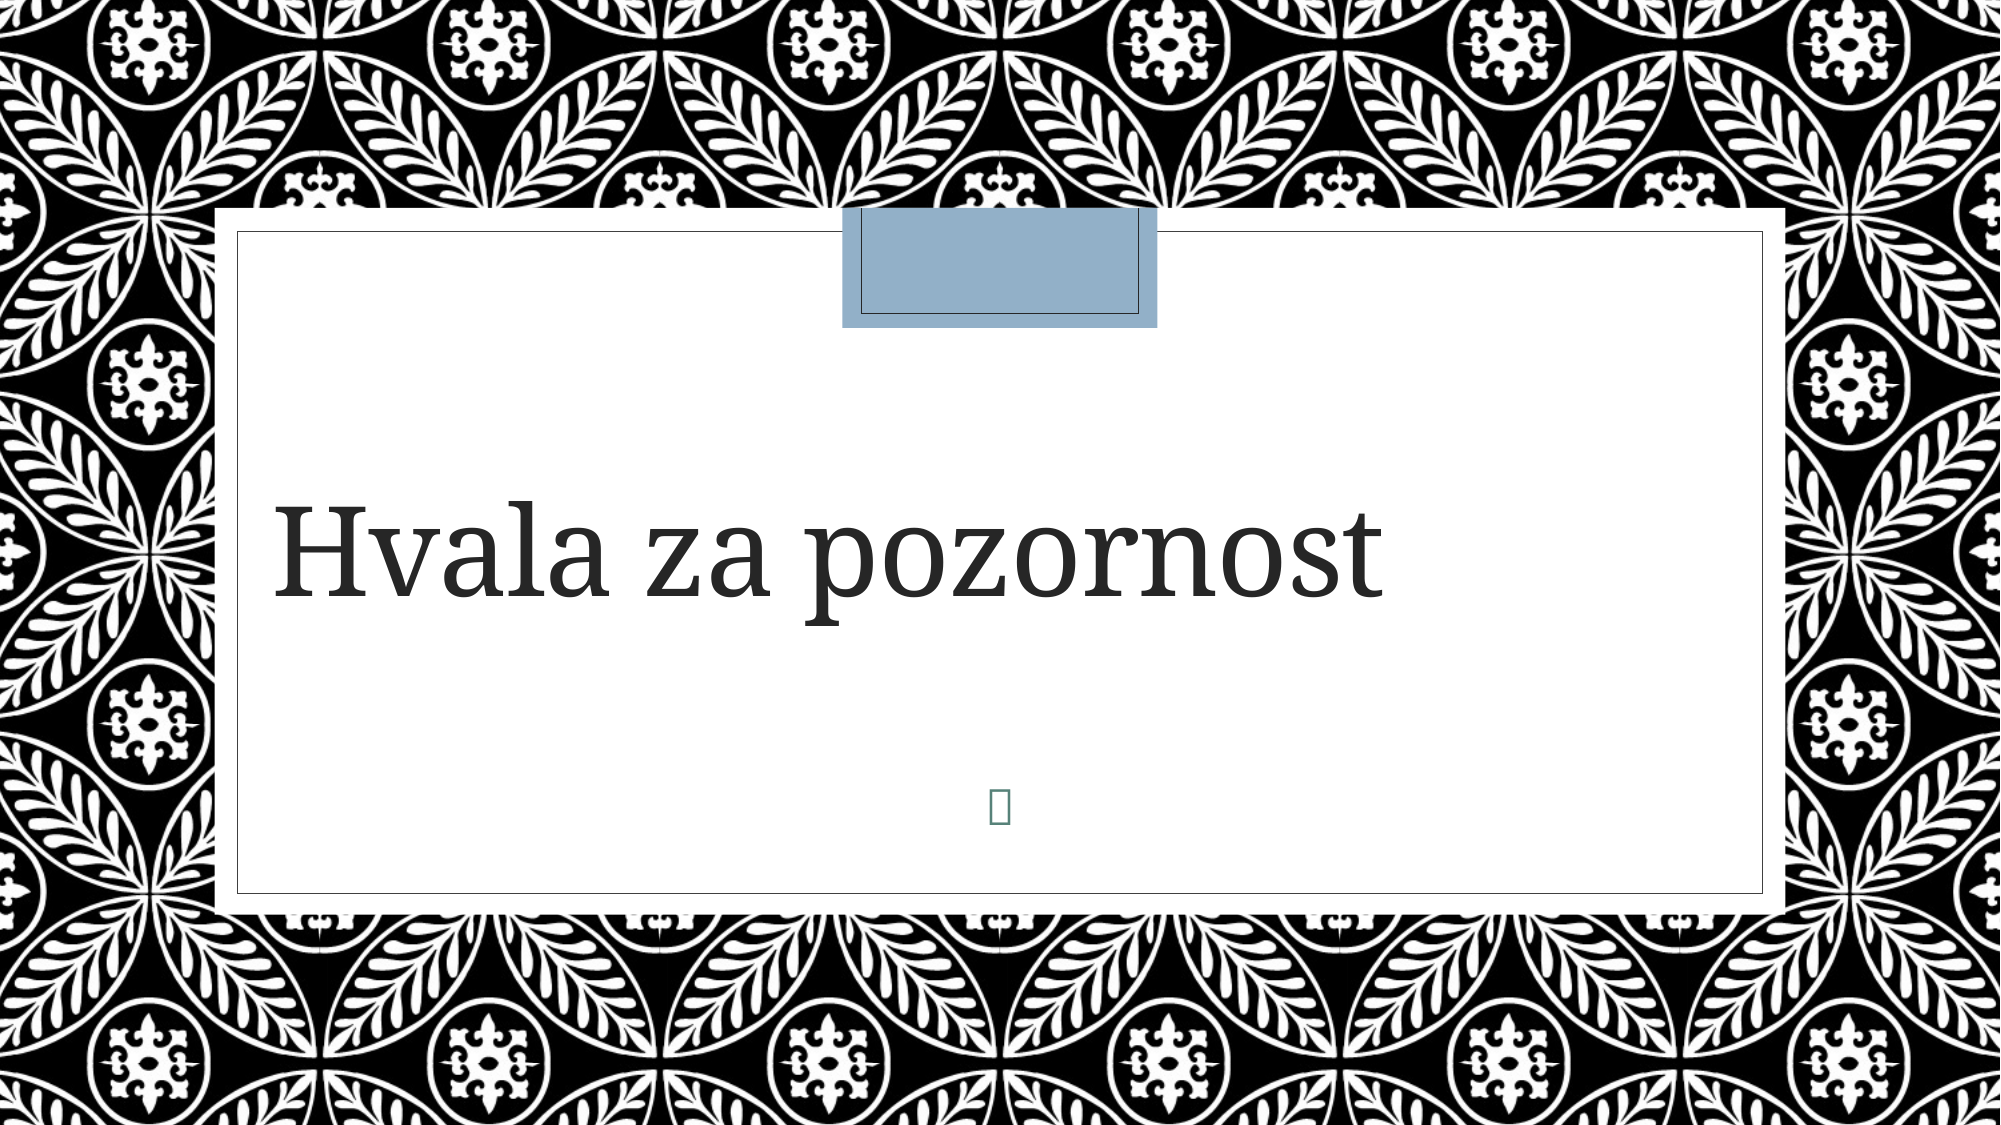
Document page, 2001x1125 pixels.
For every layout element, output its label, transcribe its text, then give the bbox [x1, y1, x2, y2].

picture [0, 0, 2000, 1125]
title Hvala za pozornost [256, 343, 1744, 768]
subtitle  [256, 768, 1745, 844]
